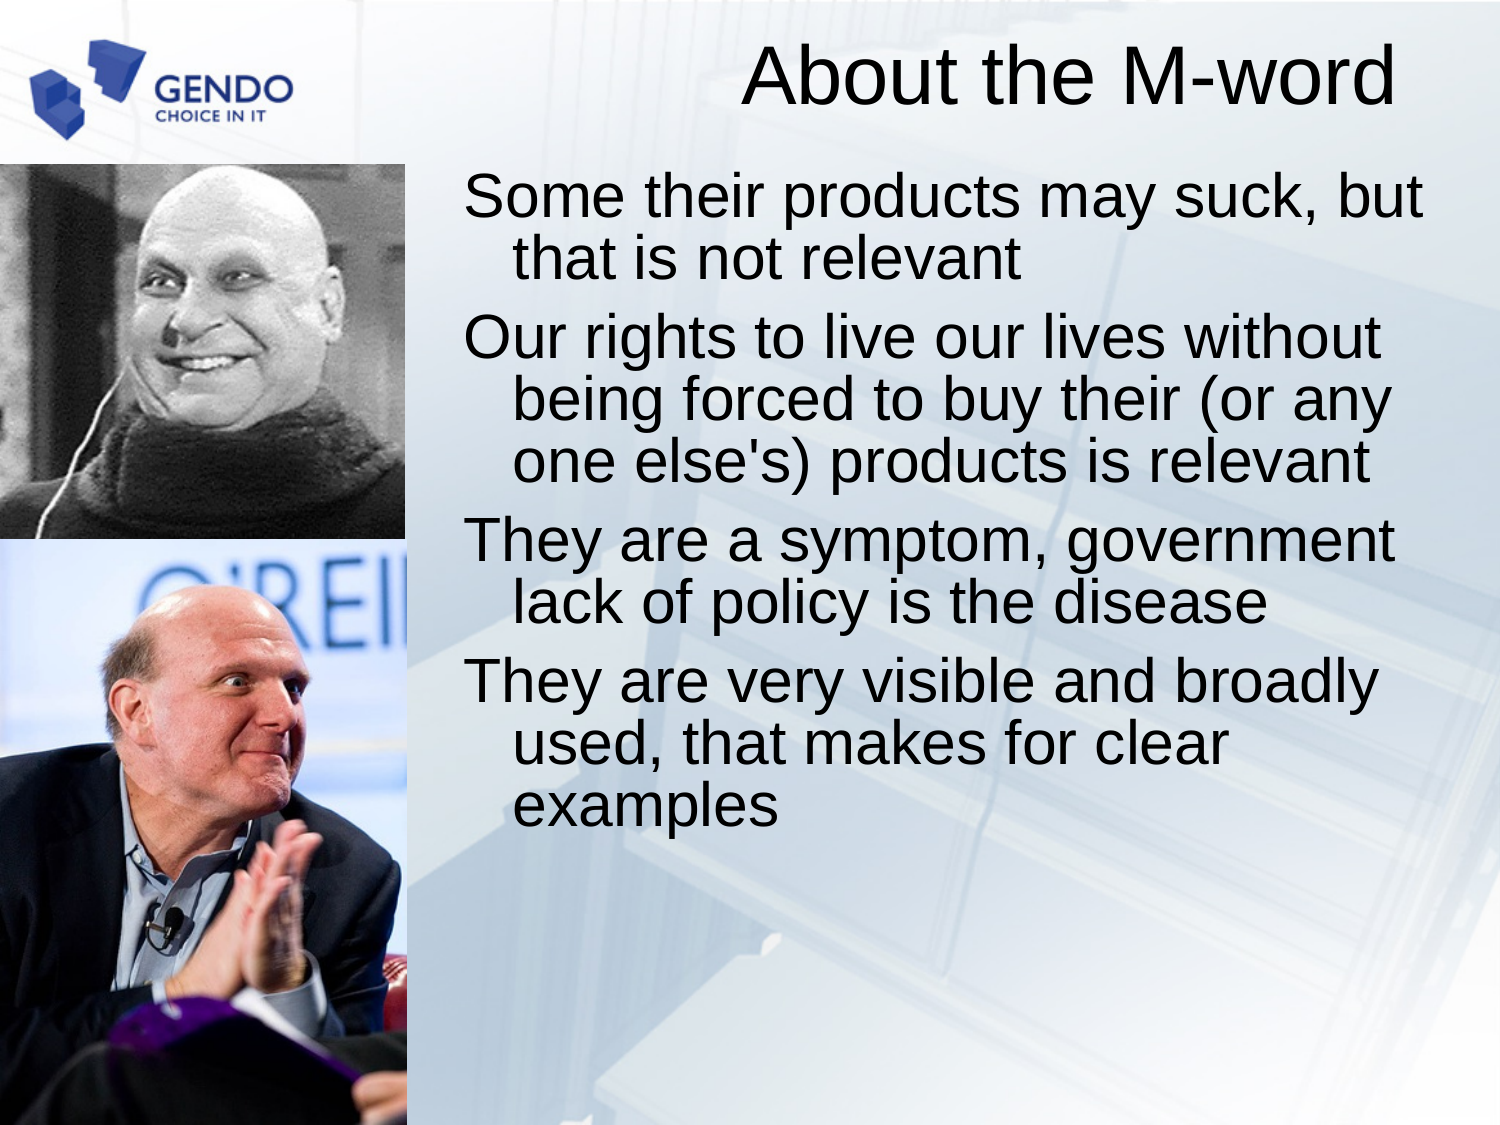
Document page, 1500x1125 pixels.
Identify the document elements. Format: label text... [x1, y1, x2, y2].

picture [0, 0, 1500, 1125]
title About the M-word [510, 7, 1500, 152]
list Some their products may suck, but that is not relevant Our rights to live our lives without being forced to buy their (or any one else's) products is relevant They are a symptom, government lack of policy is the disease They are very visible and broadly used, that makes for clear examples [463, 168, 1472, 889]
